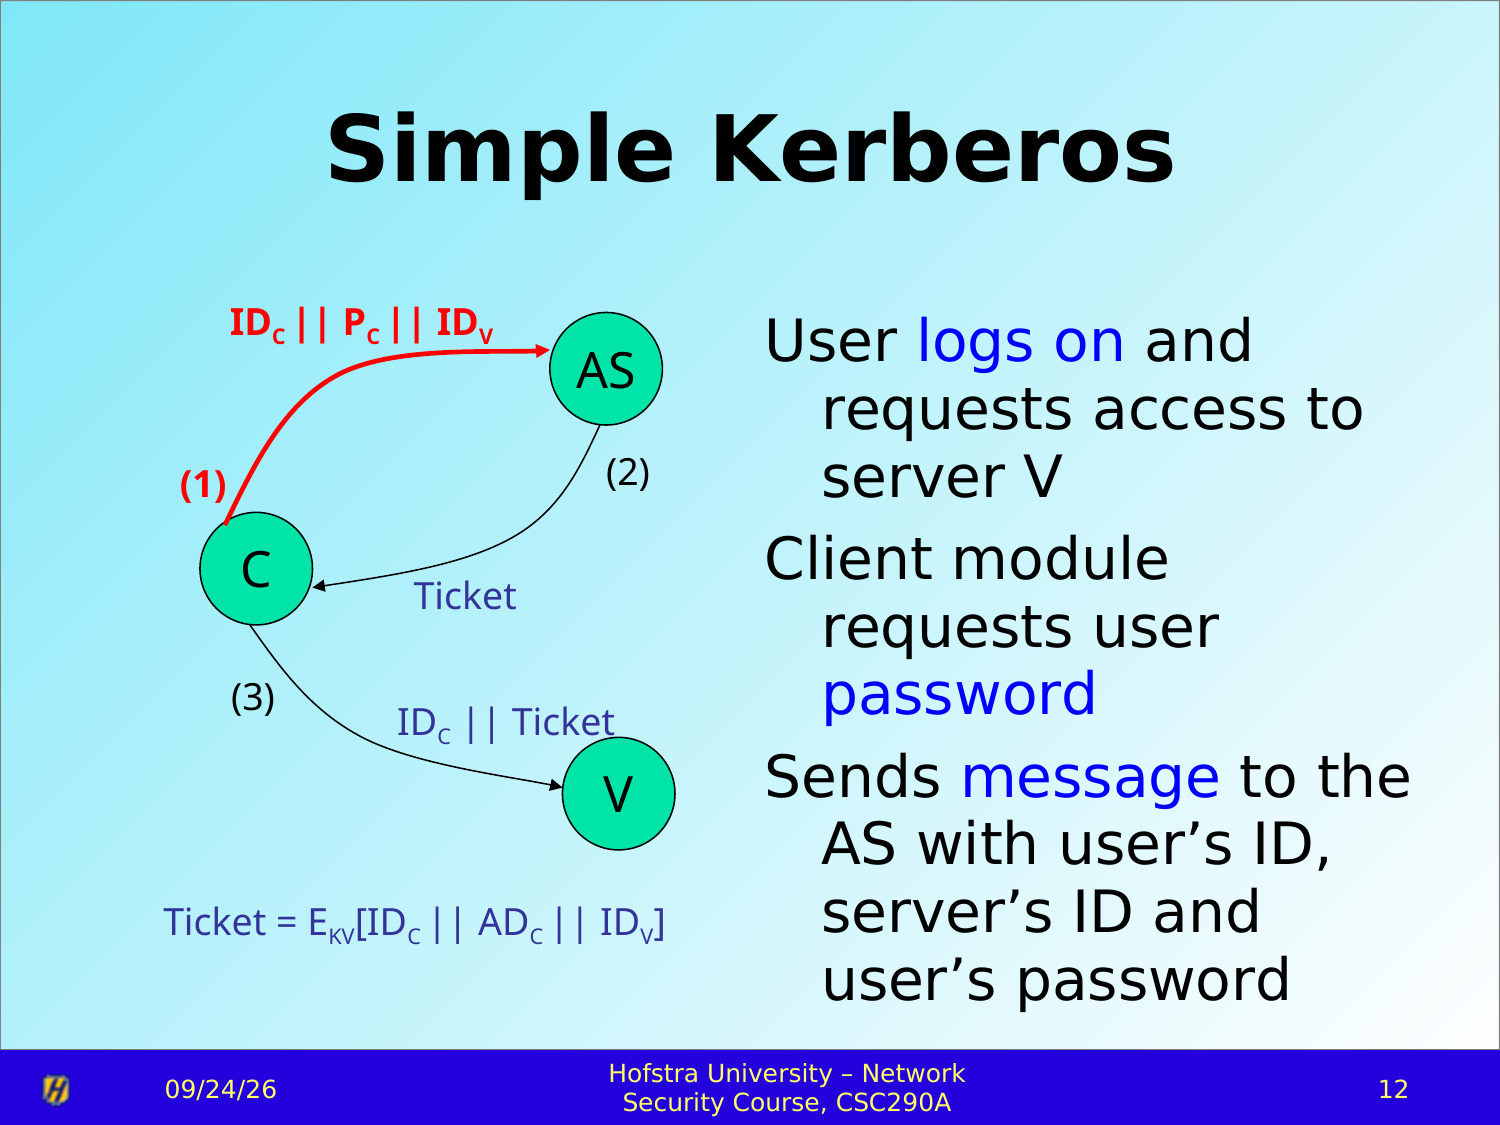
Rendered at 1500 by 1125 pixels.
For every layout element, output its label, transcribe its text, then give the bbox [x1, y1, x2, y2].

text_box IDC || Ticket [382, 687, 640, 759]
text_box AS [549, 312, 663, 426]
text_box (1) [164, 449, 252, 517]
text_box Ticket [398, 562, 542, 629]
picture [37, 1072, 76, 1110]
text_box C [199, 512, 313, 625]
text_box V [562, 741, 676, 850]
text_box (3) [216, 662, 300, 729]
text_box (2) [591, 437, 675, 504]
list User logs on and requests access to server V Client module requests user password Sends message to the AS with user’s ID, server’s ID and user’s password [750, 299, 1438, 1022]
text_box Ticket = EKV[IDC || ADC || IDV] [148, 887, 691, 959]
title Simple Kerberos [112, 84, 1391, 212]
text_box IDC || PC || IDV [214, 287, 519, 359]
